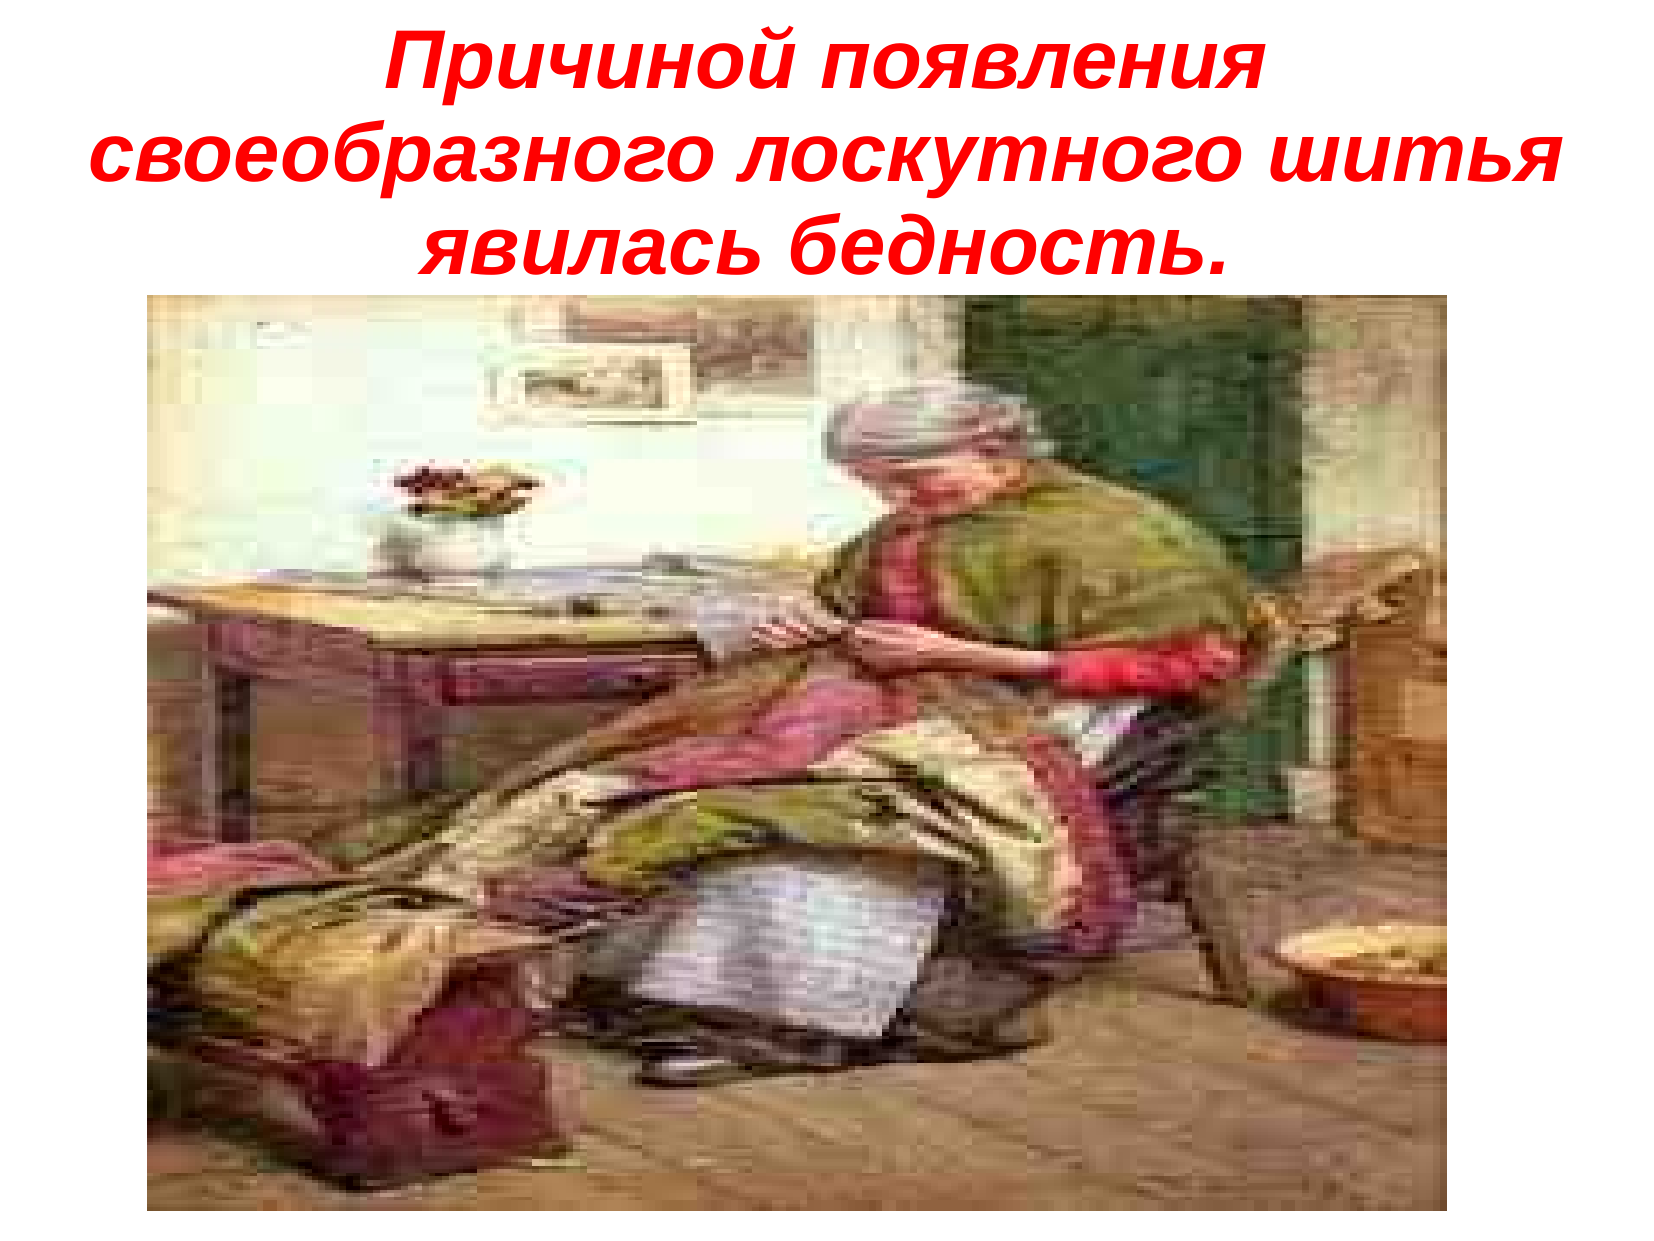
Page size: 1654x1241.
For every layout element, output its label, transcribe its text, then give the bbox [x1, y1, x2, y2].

title Причиной появления своеобразного лоскутного шитья явилась бедность. [82, 13, 1571, 293]
picture [147, 295, 1447, 1211]
